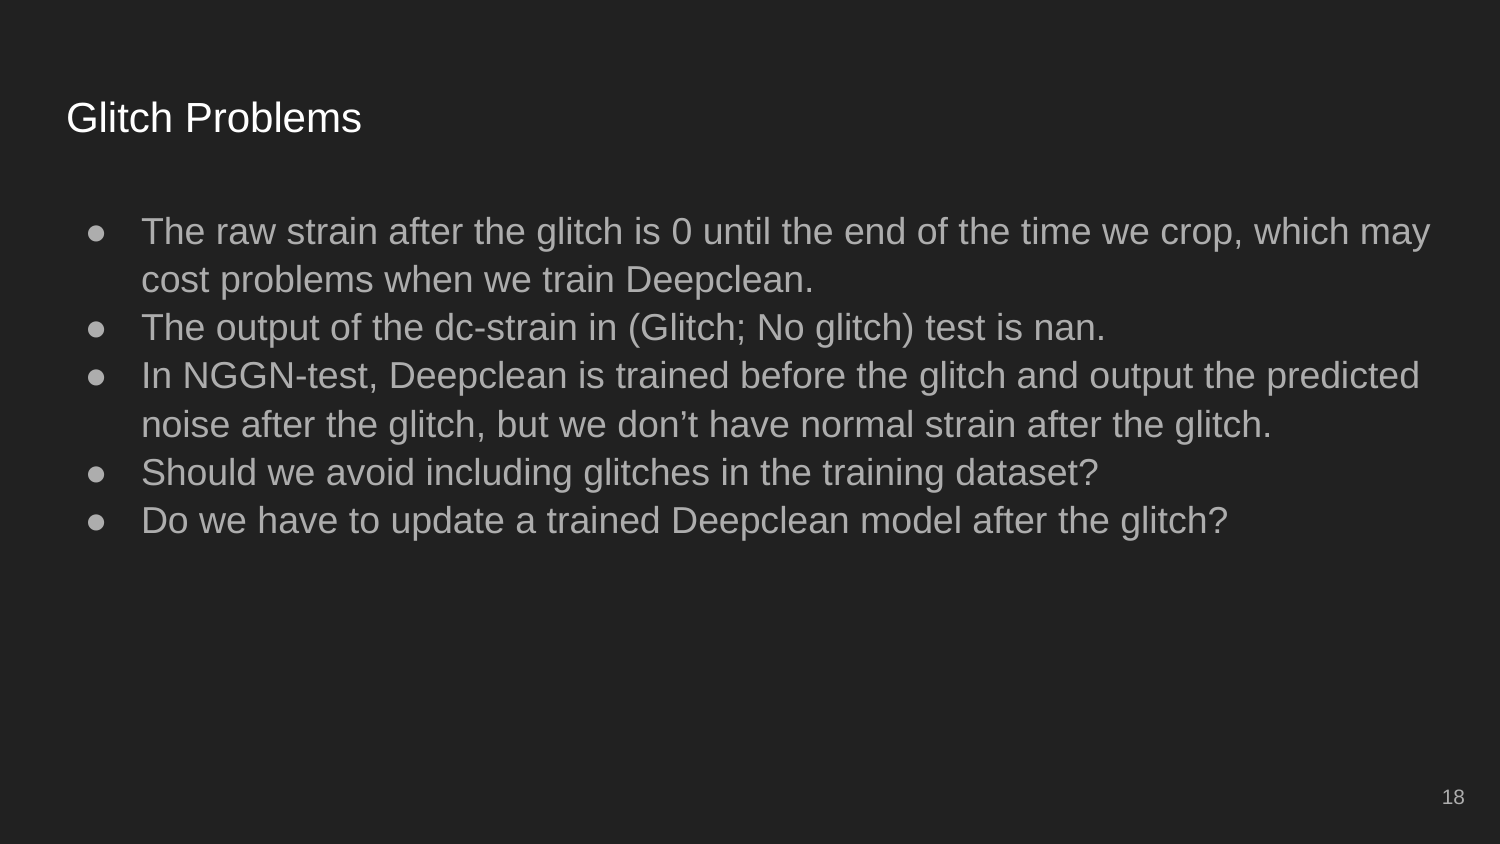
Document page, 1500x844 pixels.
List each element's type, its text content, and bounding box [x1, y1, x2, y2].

title Glitch Problems [51, 72, 1449, 167]
list The raw strain after the glitch is 0 until the end of the time we crop, which may cost problems when we train Deepclean. The output of the dc-strain in (Glitch; No glitch) test is nan. In NGGN-test, Deepclean is trained before the glitch and output the predicted noise after the glitch, but we don’t have normal strain after the glitch. Should we avoid including glitches in the training dataset? Do we have to update a trained Deepclean model after the glitch? [51, 189, 1449, 750]
slide_number <number> [1389, 764, 1480, 830]
